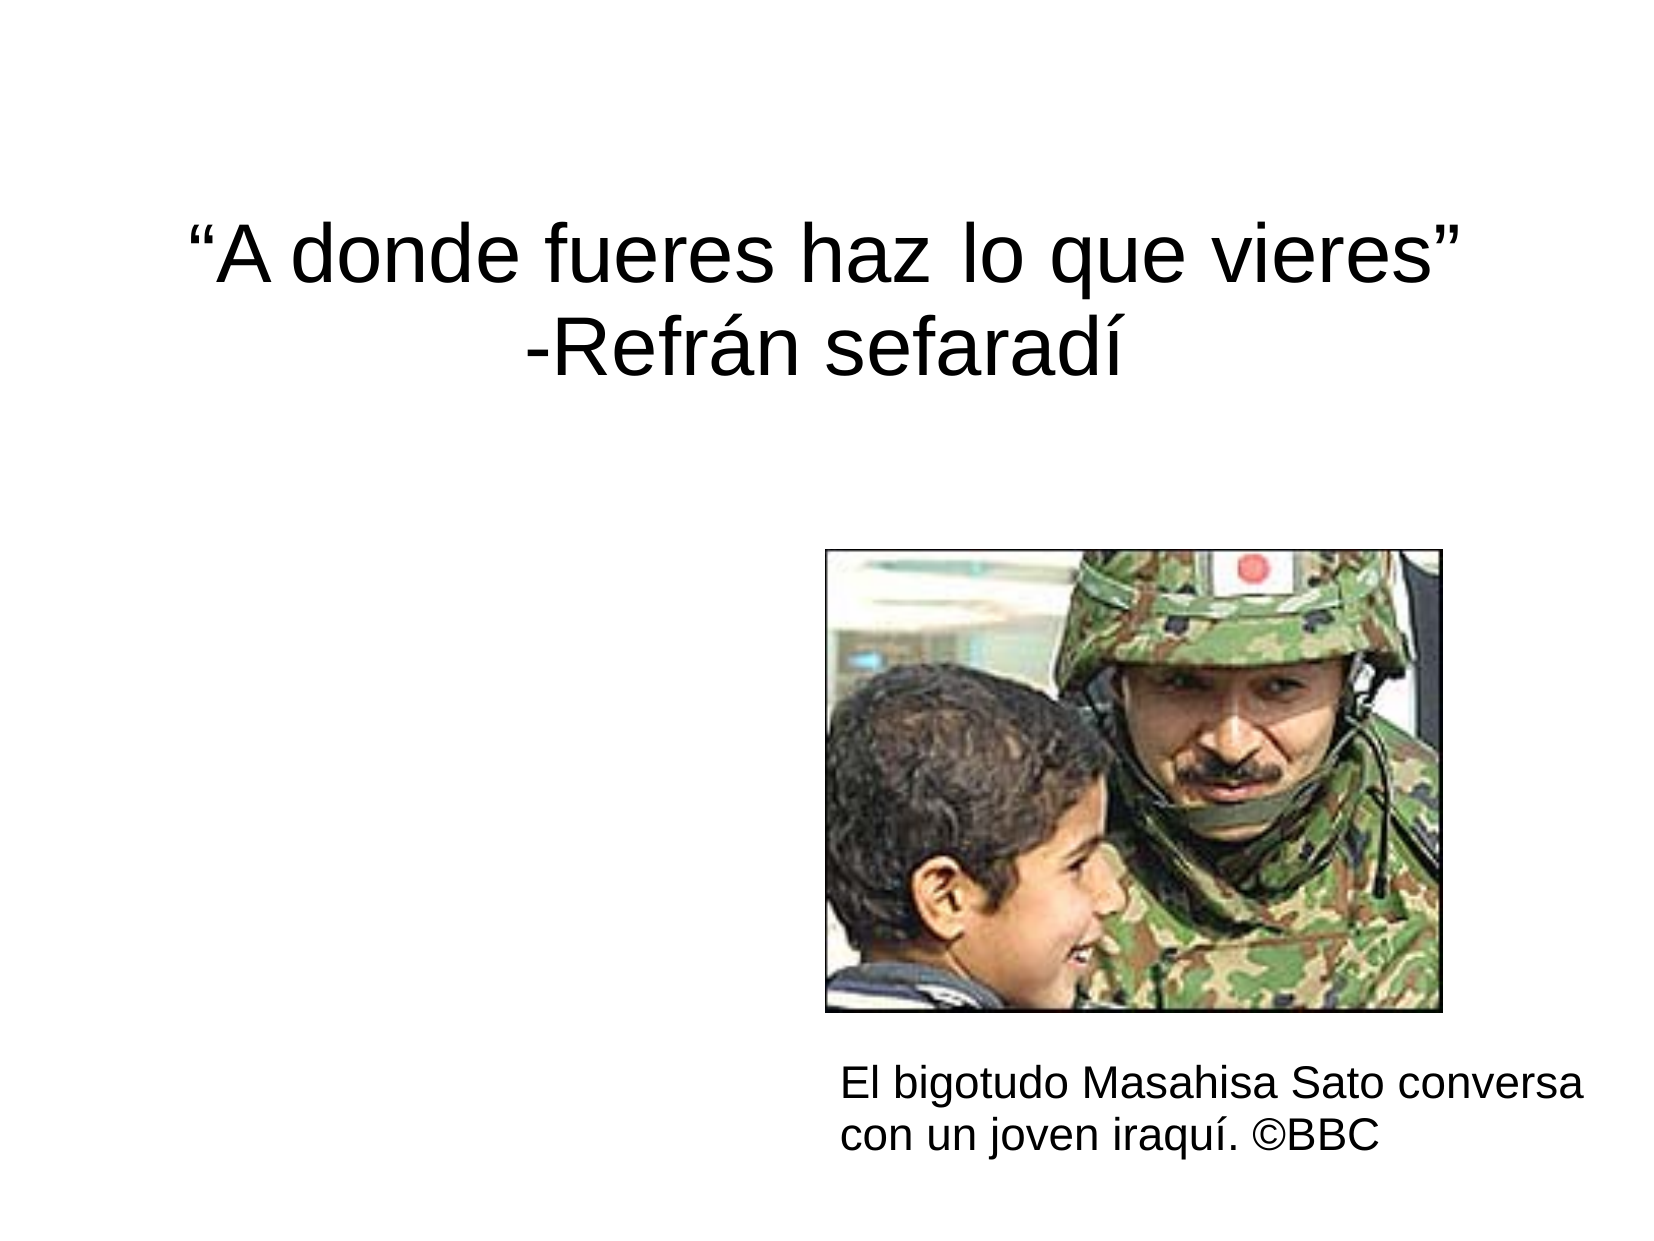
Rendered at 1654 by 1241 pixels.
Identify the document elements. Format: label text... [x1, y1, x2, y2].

subtitle “A donde fueres haz lo que vieres” -Refrán sefaradí [75, 37, 1576, 563]
picture [825, 549, 1443, 1013]
text_box El bigotudo Masahisa Sato conversa con un joven iraquí. ©BBC [825, 1050, 1613, 1241]
